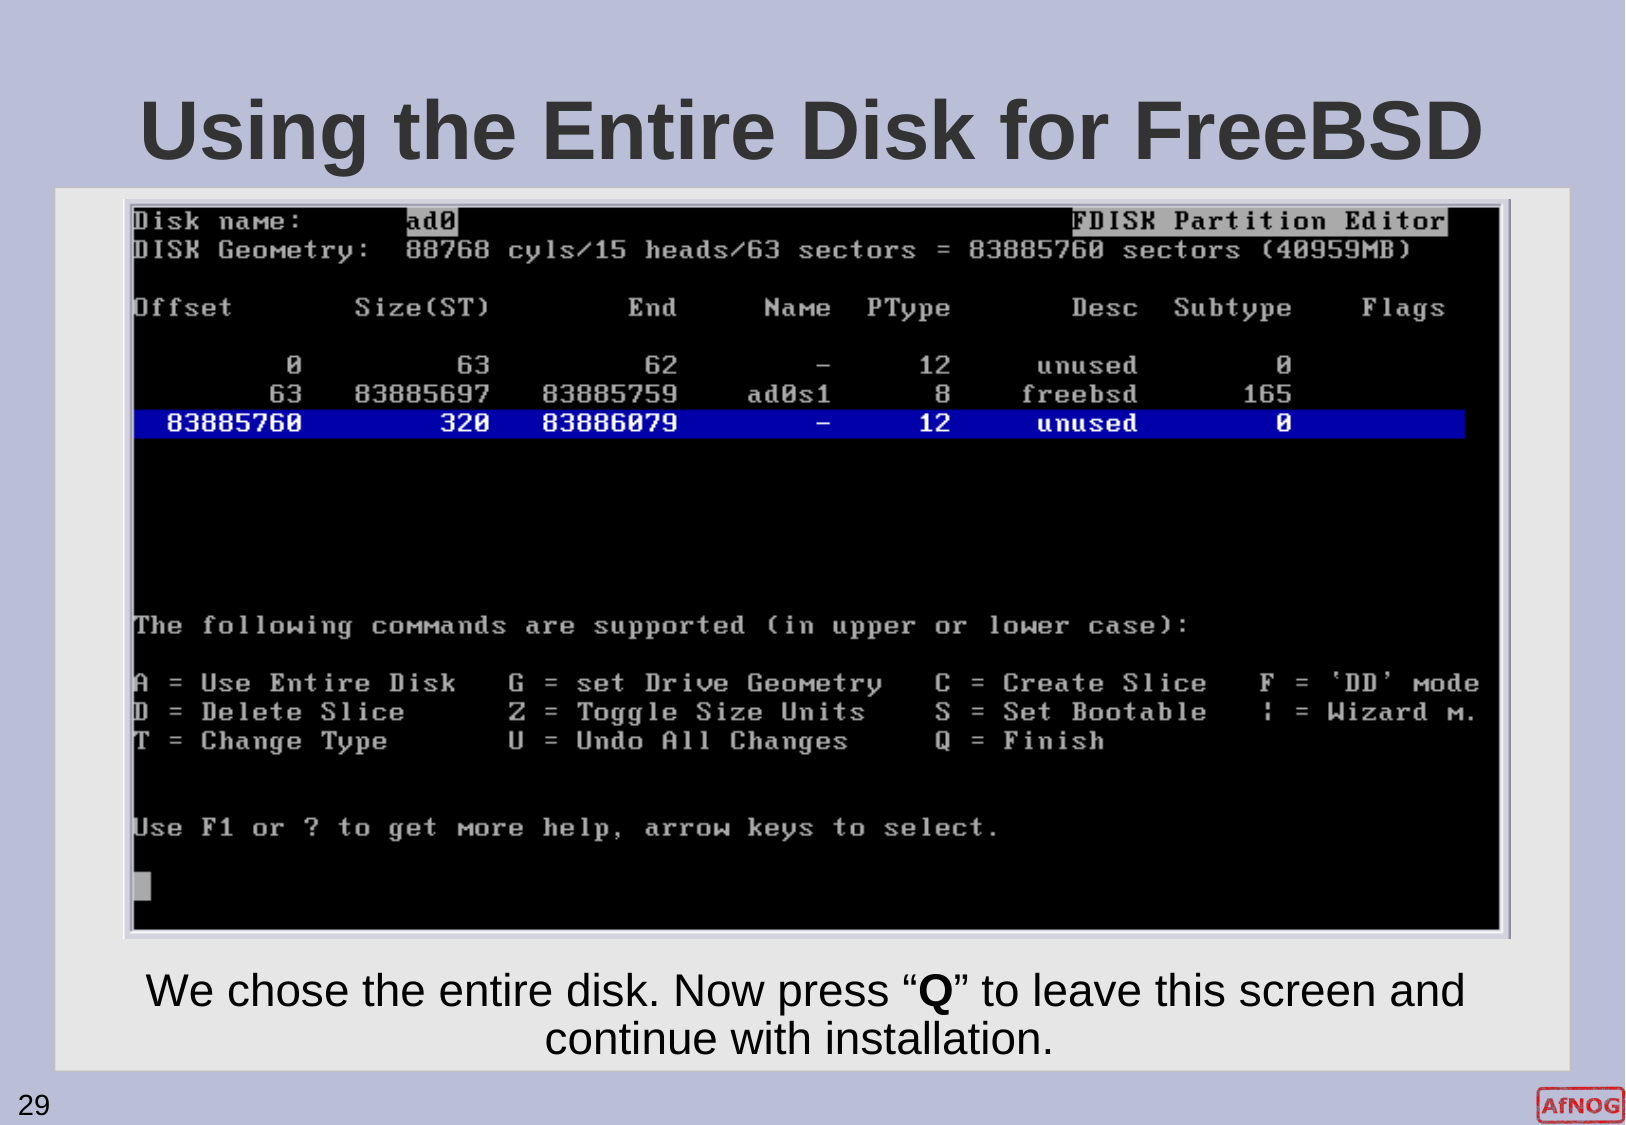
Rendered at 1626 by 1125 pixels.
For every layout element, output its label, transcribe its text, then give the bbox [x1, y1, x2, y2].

picture [123, 199, 1511, 940]
title Using the Entire Disk for FreeBSD [54, 44, 1571, 215]
text_box We chose the entire disk. Now press “Q” to leave this screen and continue with installation. [82, 956, 1530, 1073]
picture [1535, 1085, 1626, 1125]
